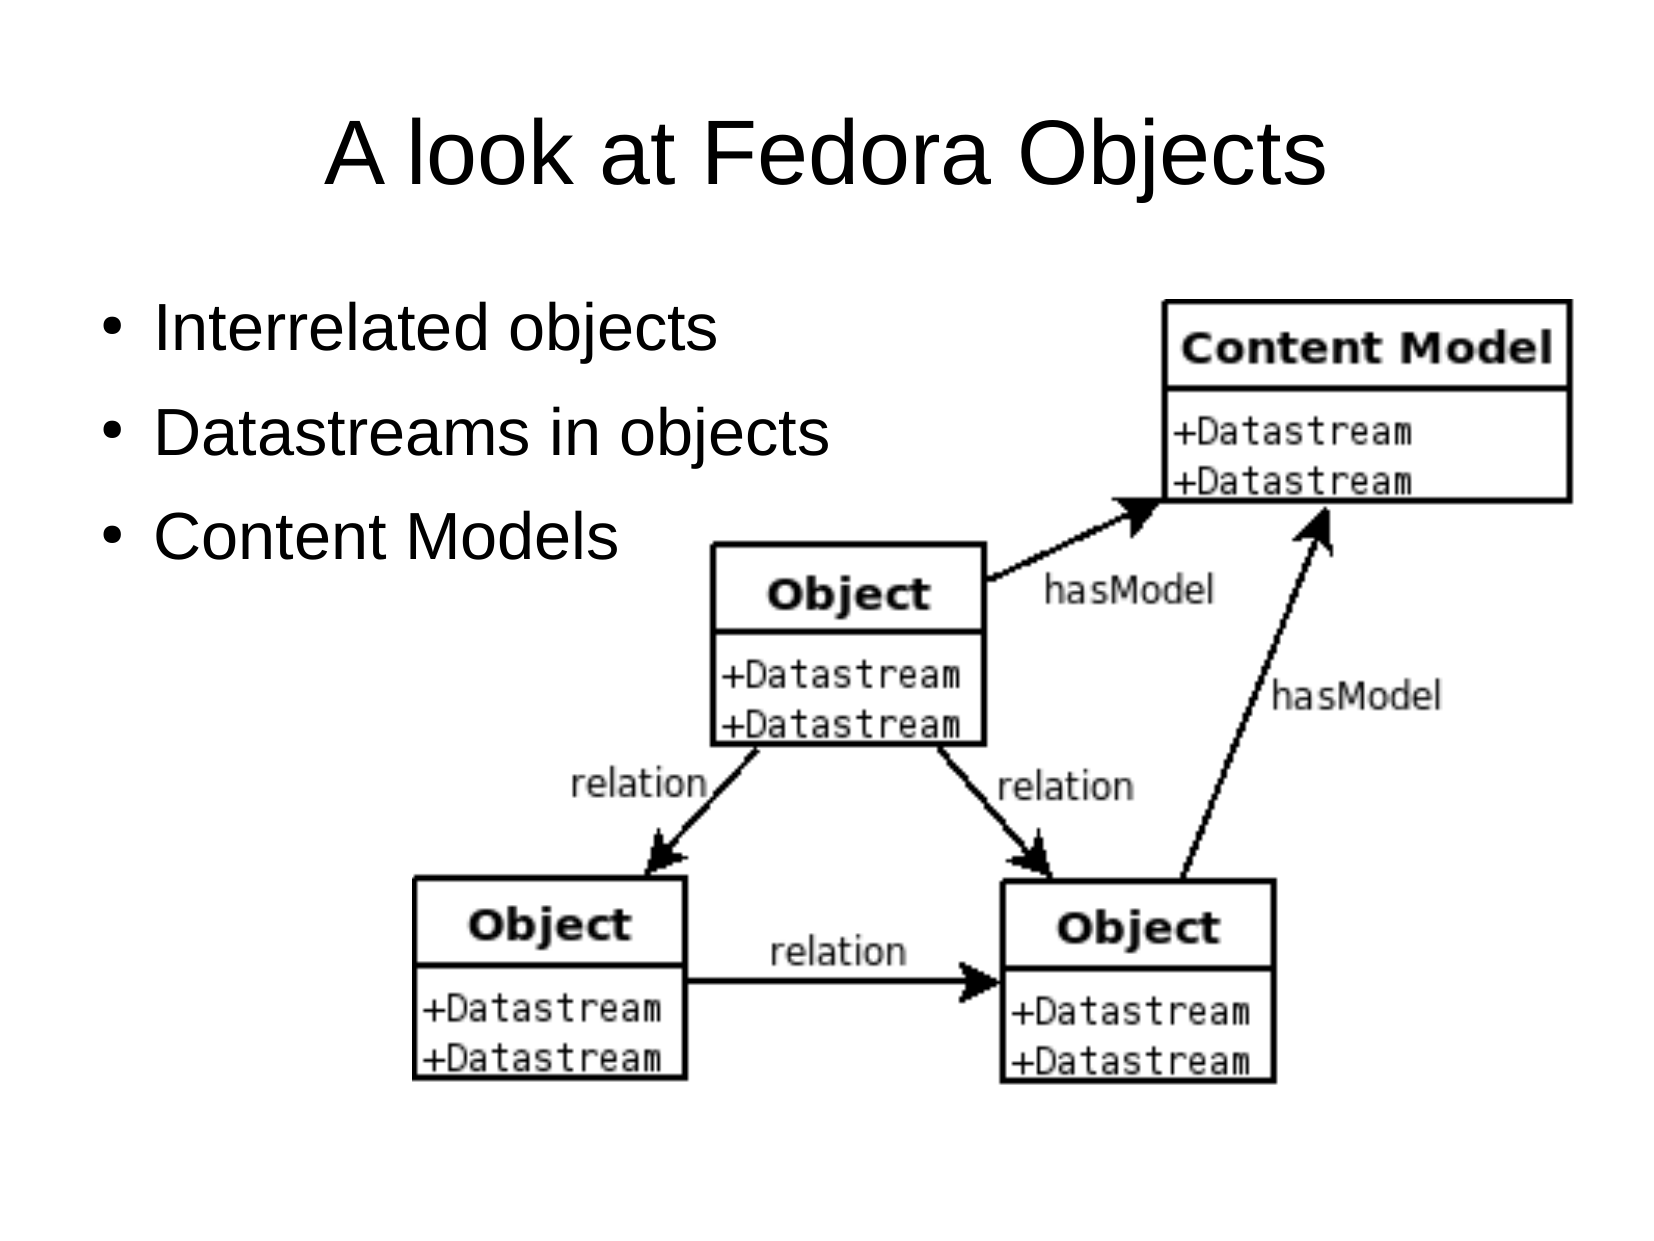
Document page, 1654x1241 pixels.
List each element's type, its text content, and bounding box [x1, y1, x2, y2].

list Interrelated objects Datastreams in objects Content Models [82, 290, 1571, 1094]
picture [1571, 299, 1580, 1088]
title A look at Fedora Objects [82, 56, 1571, 250]
